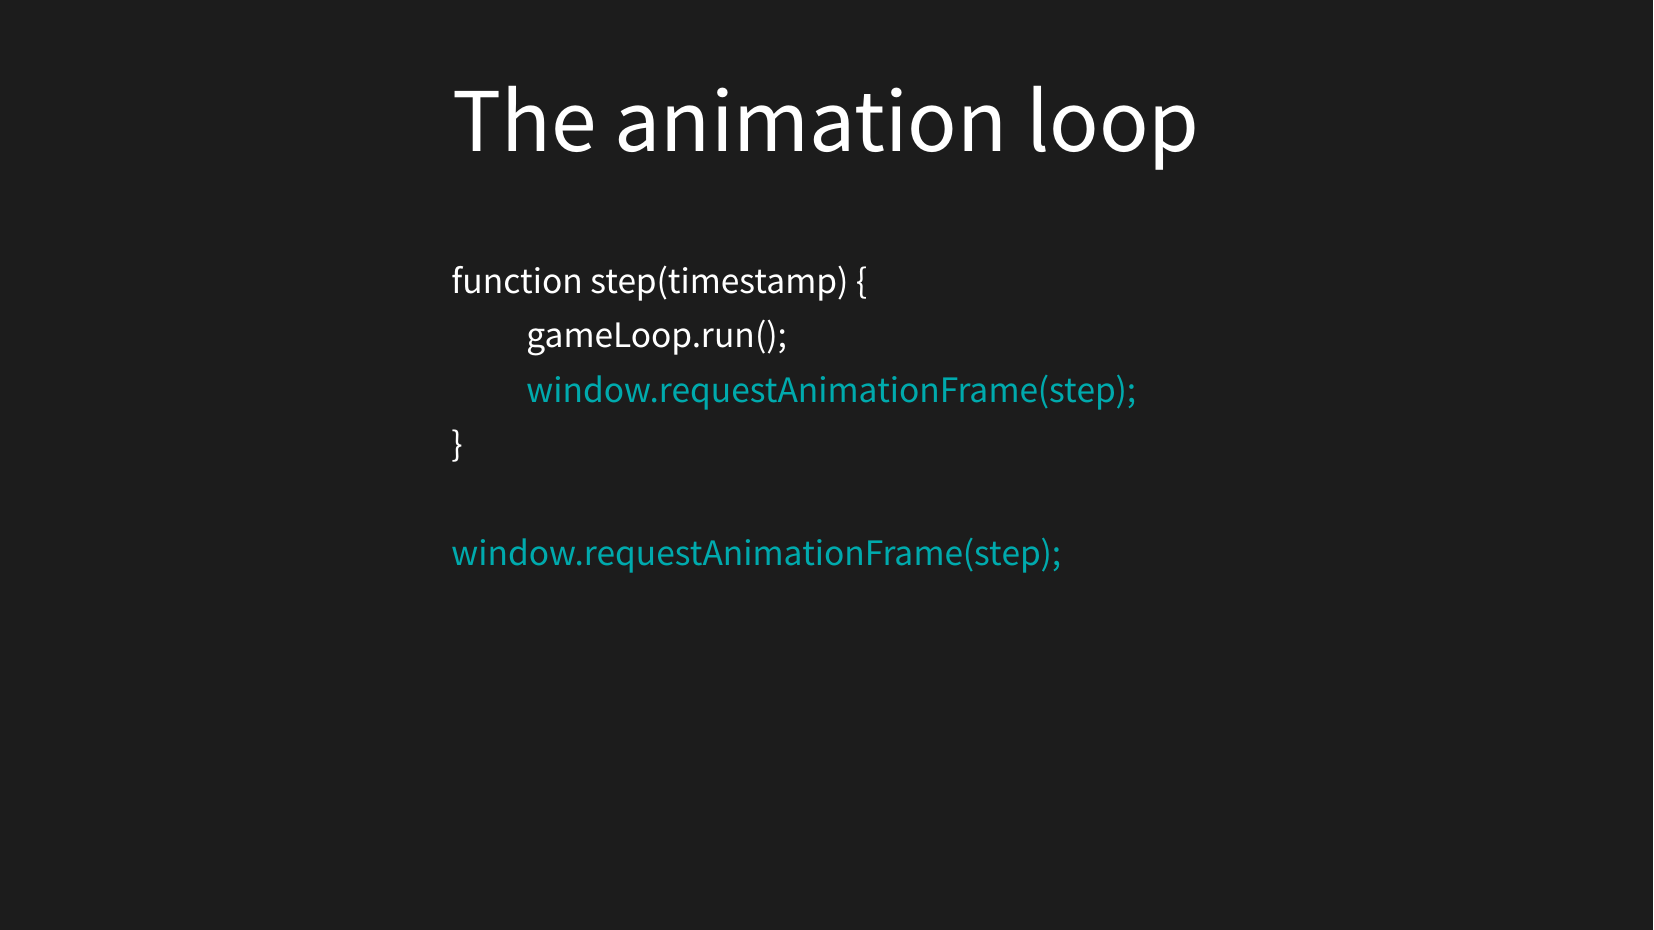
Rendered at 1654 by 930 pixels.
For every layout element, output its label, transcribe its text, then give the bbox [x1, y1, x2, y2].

title The animation loop [0, 3, 1653, 235]
text_box function step(timestamp) { gameLoop.run(); window.requestAnimationFrame(step); } window.requestAnimationFrame(step); [436, 241, 1382, 584]
